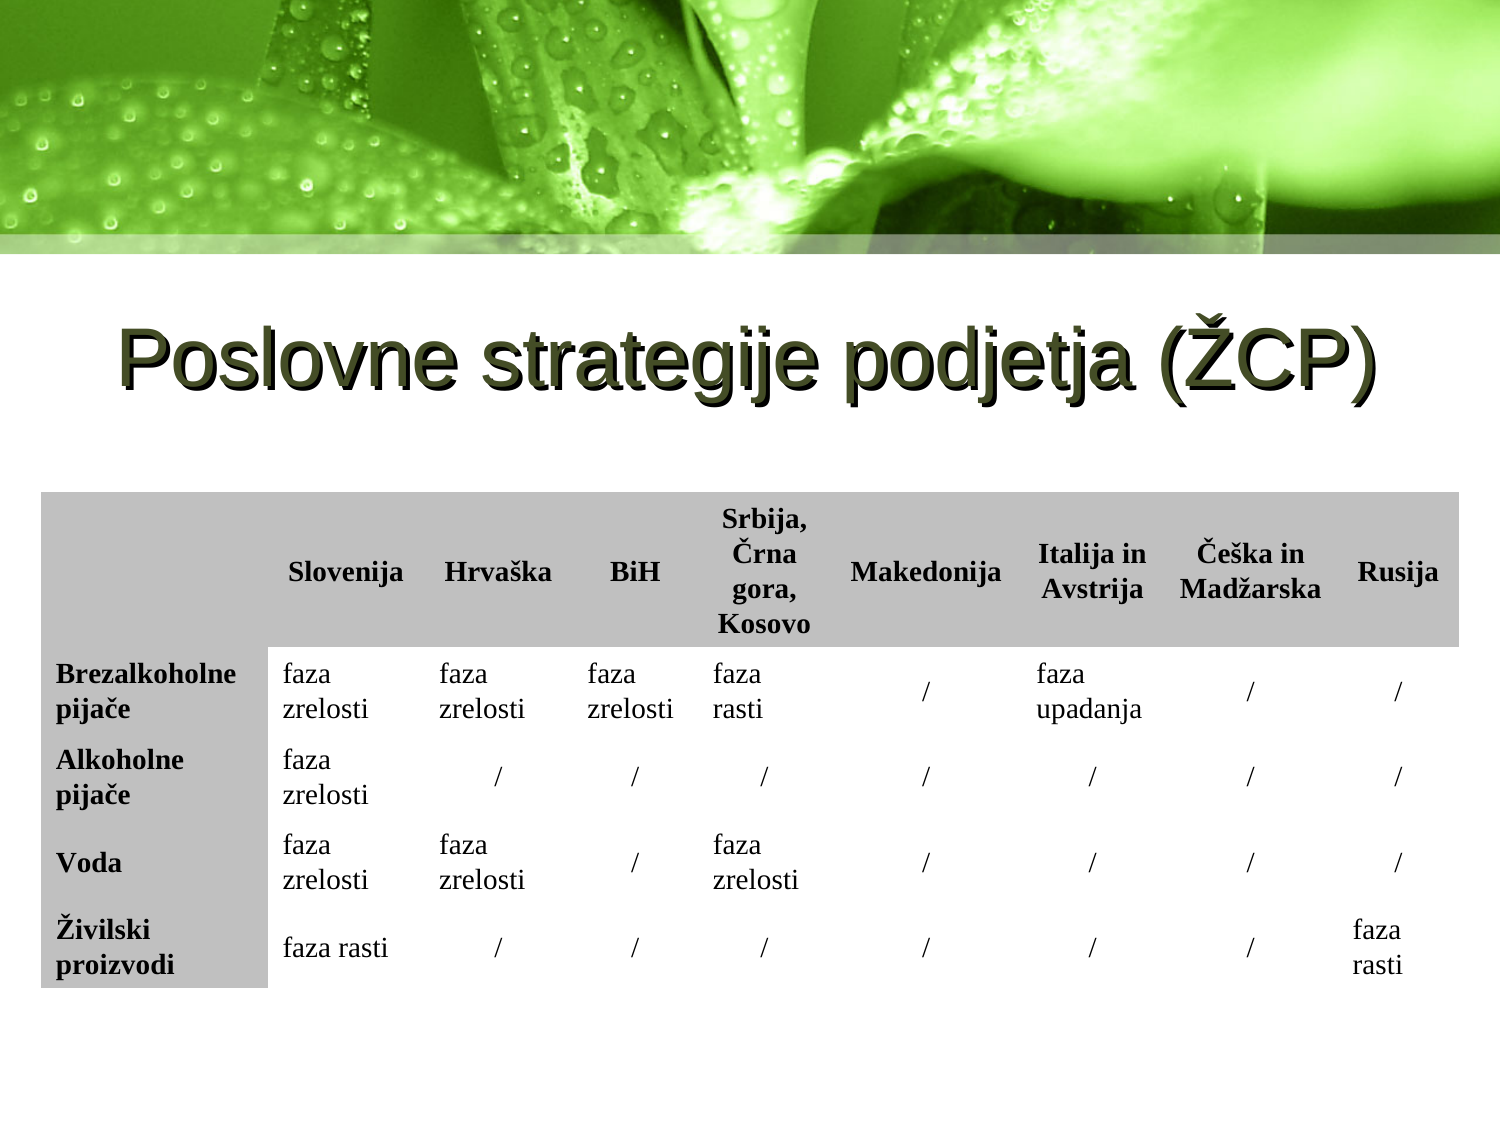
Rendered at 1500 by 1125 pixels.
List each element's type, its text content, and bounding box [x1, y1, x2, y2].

table_cell / [573, 903, 698, 988]
table_cell / [1022, 818, 1164, 903]
table_header Rusija [1338, 492, 1459, 647]
table_cell / [1022, 903, 1164, 988]
table_cell / [831, 732, 1022, 818]
table_header Srbija, Črna gora, Kosovo [698, 492, 831, 647]
table_header BiH [573, 492, 698, 647]
table_cell / [1164, 732, 1338, 818]
table_cell / [1338, 818, 1459, 903]
table_header Makedonija [831, 492, 1022, 647]
table_cell faza rasti [698, 647, 831, 732]
table_header Italija in Avstrija [1022, 492, 1164, 647]
table_cell faza zrelosti [573, 647, 698, 732]
table_cell / [1338, 647, 1459, 732]
table_cell Brezalkoholne pijače [41, 647, 268, 732]
table_cell / [831, 647, 1022, 732]
table_cell / [1164, 903, 1338, 988]
table_header [41, 492, 268, 647]
table_cell Alkoholne pijače [41, 732, 268, 818]
table_cell faza zrelosti [268, 818, 424, 903]
table_cell / [698, 903, 831, 988]
table_cell faza zrelosti [698, 818, 831, 903]
table_cell / [1164, 647, 1338, 732]
table_header Slovenija [268, 492, 424, 647]
table_cell / [1338, 732, 1459, 818]
table_cell / [1164, 818, 1338, 903]
table_cell faza rasti [1338, 903, 1459, 988]
table_cell faza zrelosti [424, 647, 573, 732]
table_cell / [424, 903, 573, 988]
table_cell / [424, 732, 573, 818]
picture [0, 0, 1500, 1125]
table_cell Živilski proizvodi [41, 903, 268, 988]
table_cell Voda [41, 818, 268, 903]
table_cell / [831, 818, 1022, 903]
table_cell / [698, 732, 831, 818]
table_cell faza zrelosti [424, 818, 573, 903]
table_cell / [573, 818, 698, 903]
table_cell / [1022, 732, 1164, 818]
table_cell / [573, 732, 698, 818]
table_cell faza upadanja [1022, 647, 1164, 732]
table_cell faza zrelosti [268, 732, 424, 818]
table_header Hrvaška [424, 492, 573, 647]
table_cell / [831, 903, 1022, 988]
table_cell faza zrelosti [268, 647, 424, 732]
table_header Češka in Madžarska [1164, 492, 1338, 647]
title Poslovne strategije podjetja (ŽCP) [100, 271, 1438, 435]
table_cell faza rasti [268, 903, 424, 988]
